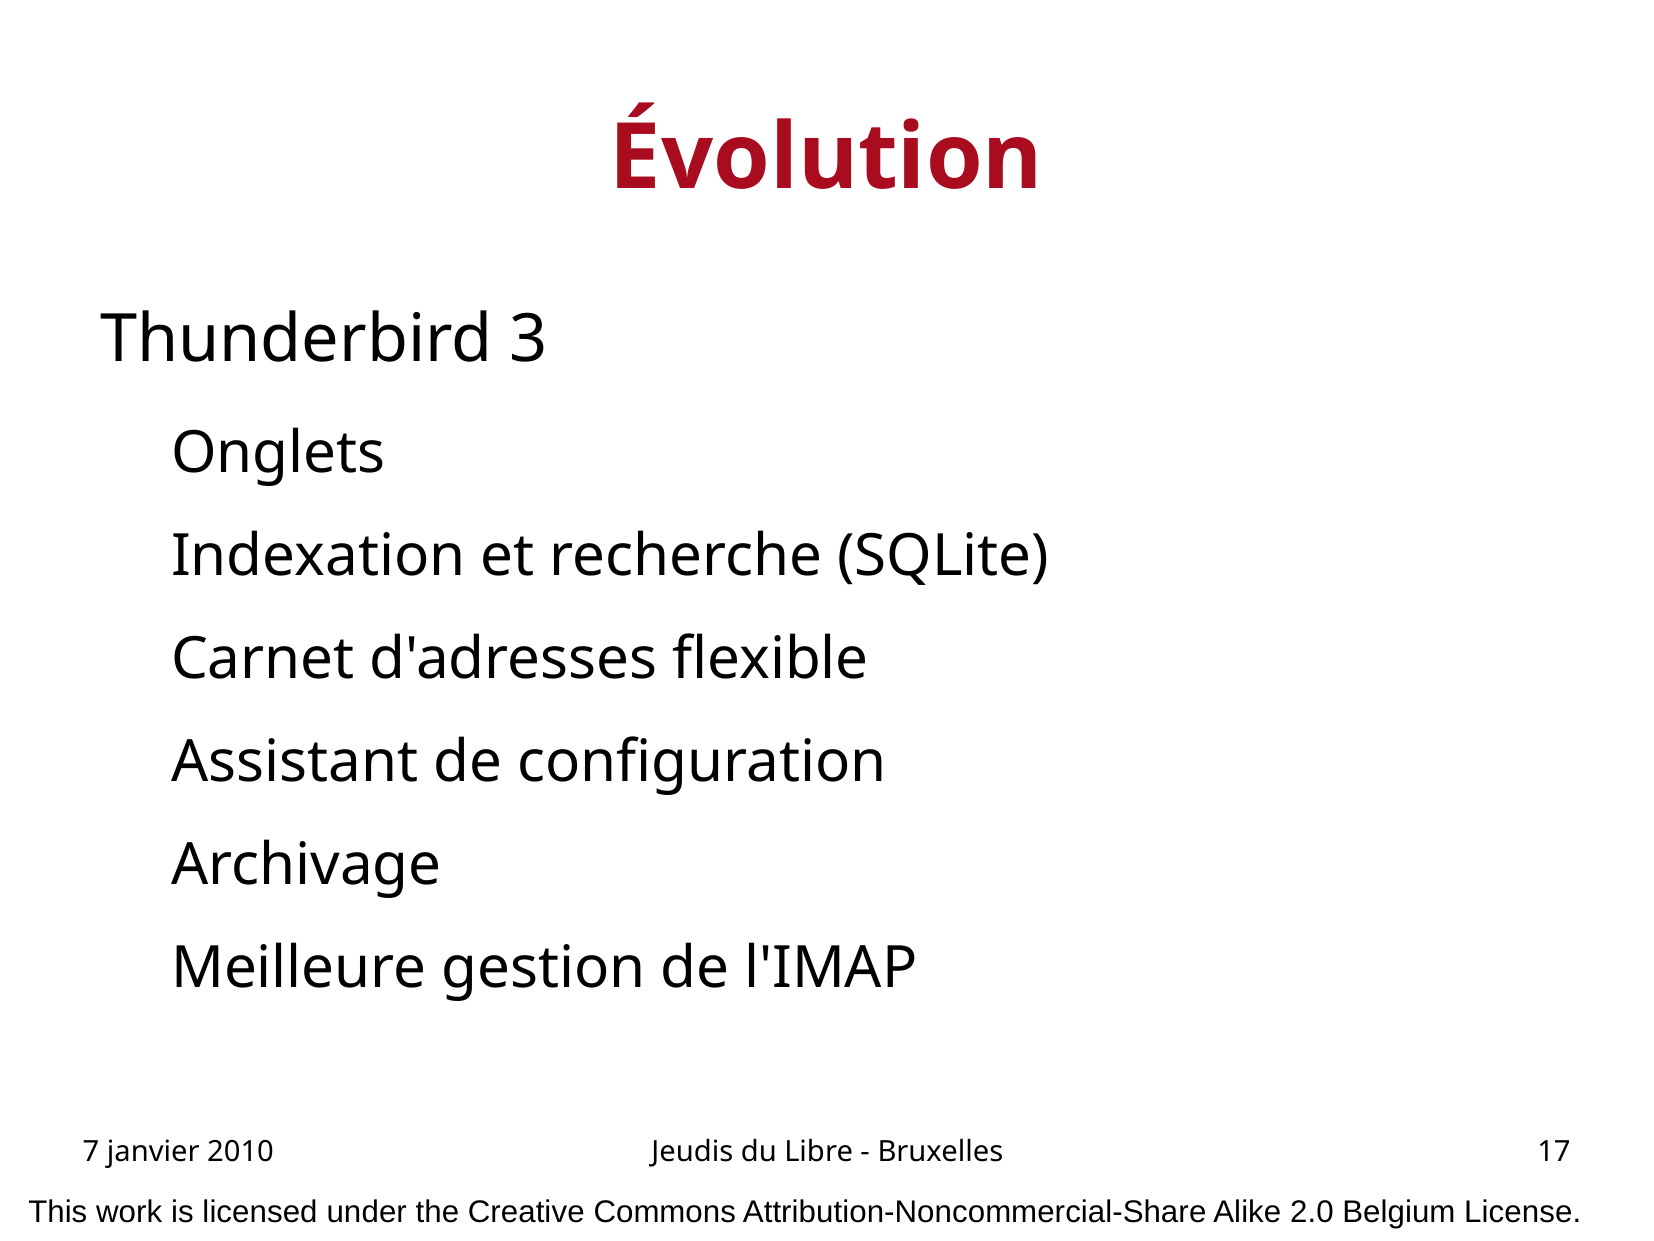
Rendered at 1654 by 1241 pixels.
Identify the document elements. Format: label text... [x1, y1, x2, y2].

list Thunderbird 3 Onglets Indexation et recherche (SQLite) Carnet d'adresses flexible Assistant de configuration Archivage Meilleure gestion de l'IMAP [82, 290, 1571, 1094]
title Évolution [82, 56, 1571, 250]
text_box This work is licensed under the Creative Commons Attribution-Noncommercial-Share Alike 2.0 Belgium License. [13, 1187, 1654, 1241]
